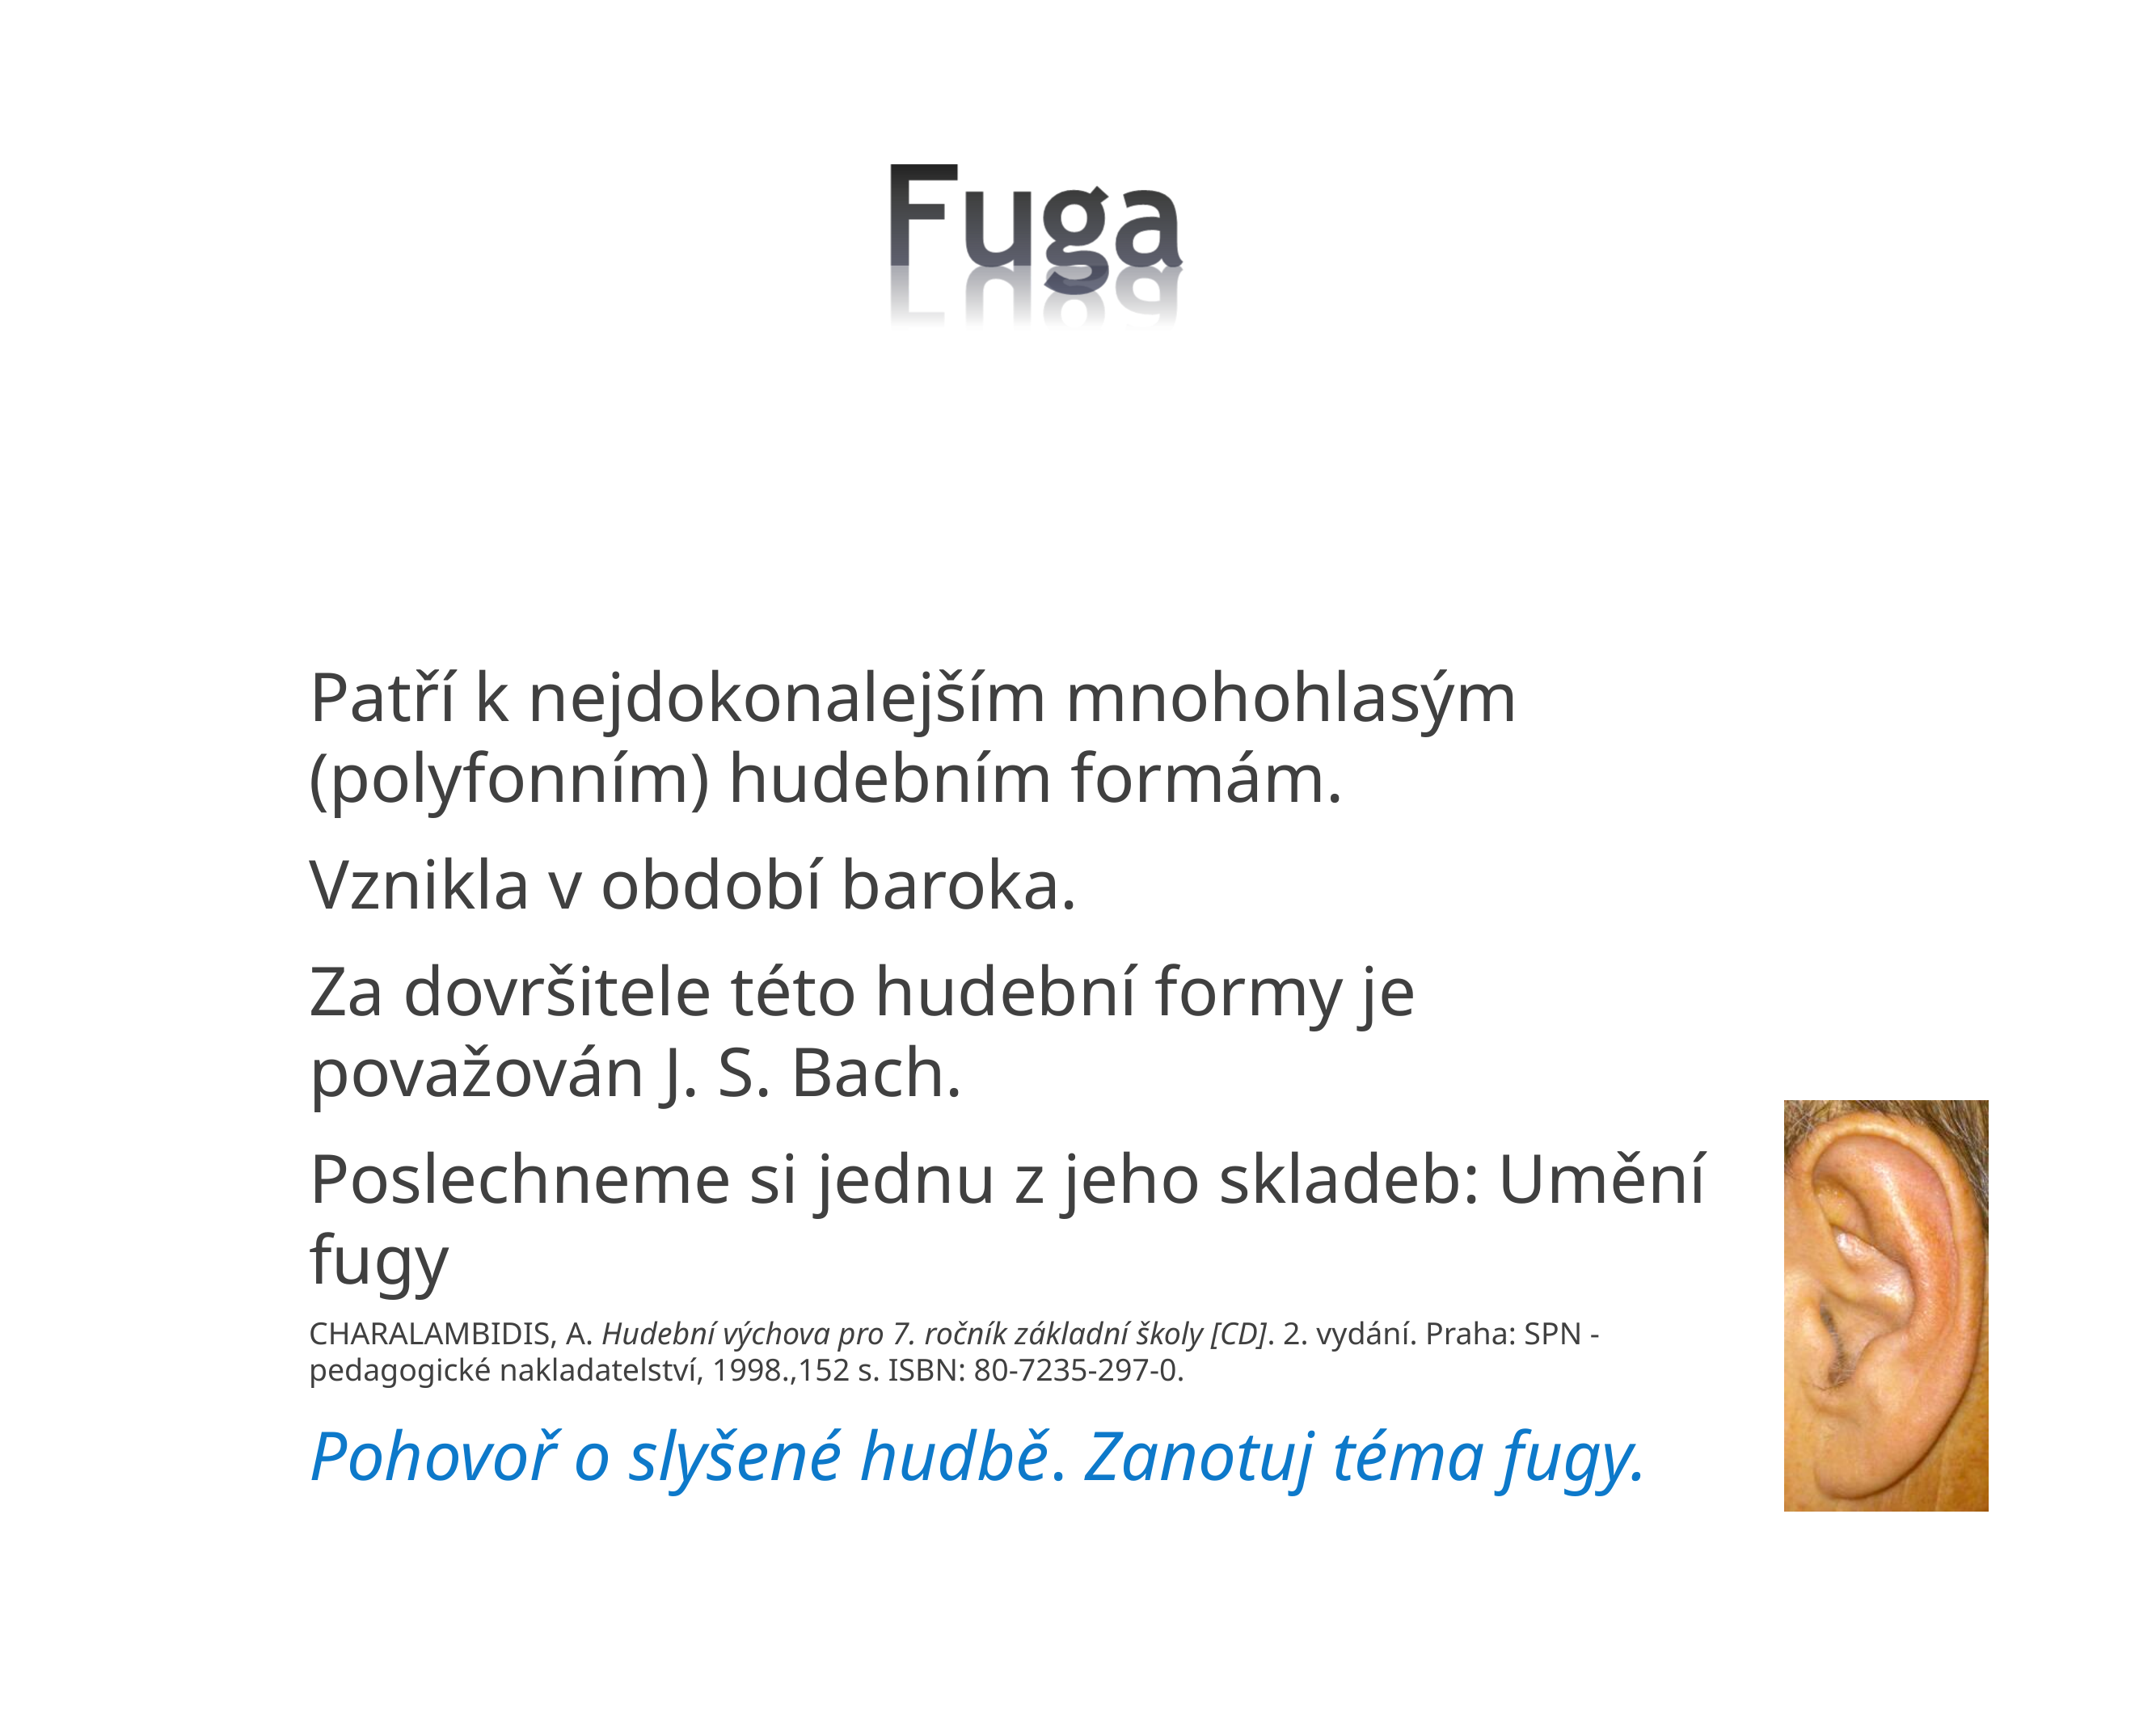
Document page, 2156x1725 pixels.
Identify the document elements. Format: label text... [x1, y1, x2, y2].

text_box [265, 86, 1802, 406]
list Patří k nejdokonalejším mnohohlasým (polyfonním) hudebním formám. Vznikla v období baroka. Za dovršitele této hudební formy je považován J. S. Bach. Poslechneme si jednu z jeho skladeb: Umění fugy CHARALAMBIDIS, A. Hudební výchova pro 7. ročník základní školy [CD]. 2. vydání. Praha: SPN - pedagogické nakladatelství, 1998.,152 s. ISBN: 80-7235-297-0. Pohovoř o slyšené hudbě. Zanotuj téma fugy. [276, 643, 1785, 1516]
picture [1784, 1100, 1989, 1512]
